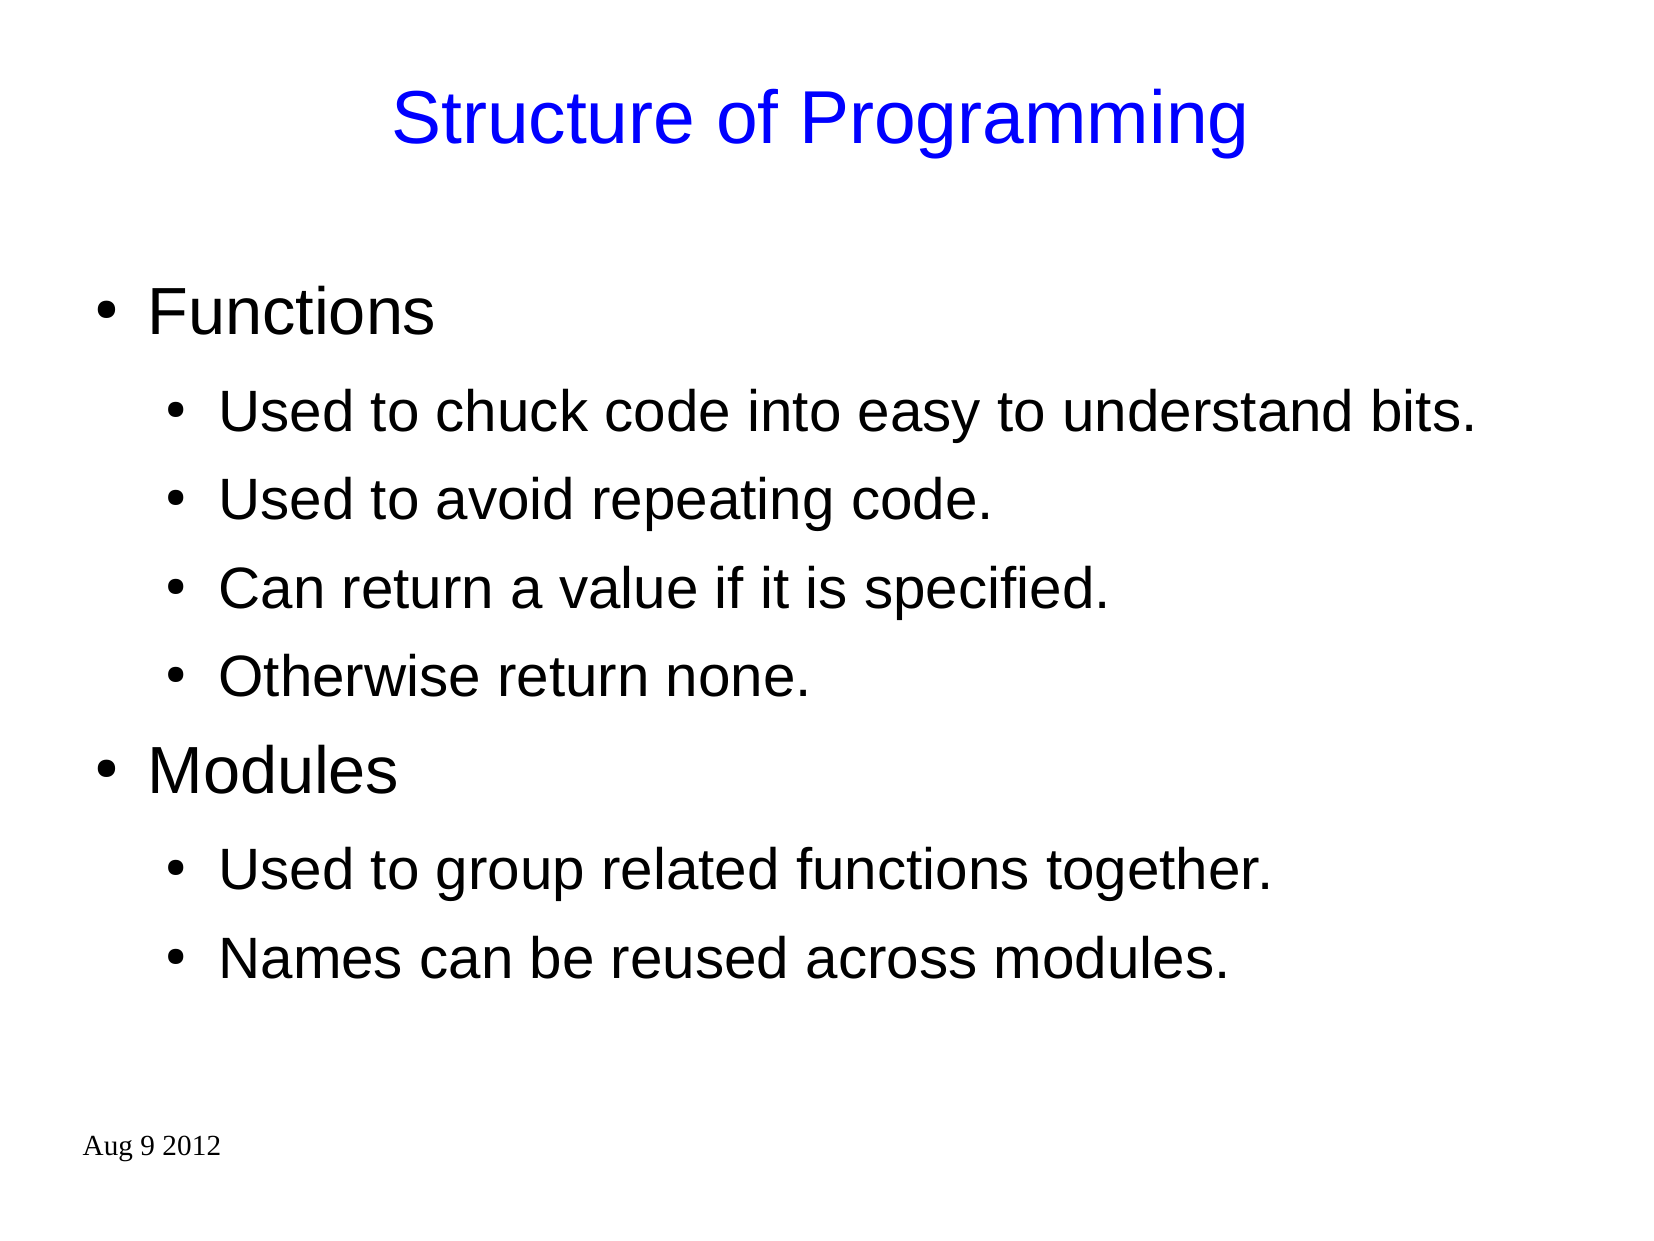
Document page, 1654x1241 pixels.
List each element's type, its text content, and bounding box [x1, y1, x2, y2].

list Functions Used to chuck code into easy to understand bits. Used to avoid repeating code. Can return a value if it is specified. Otherwise return none. Modules Used to group related functions together. Names can be reused across modules. [76, 274, 1565, 1093]
title Structure of Programming [76, 58, 1565, 178]
